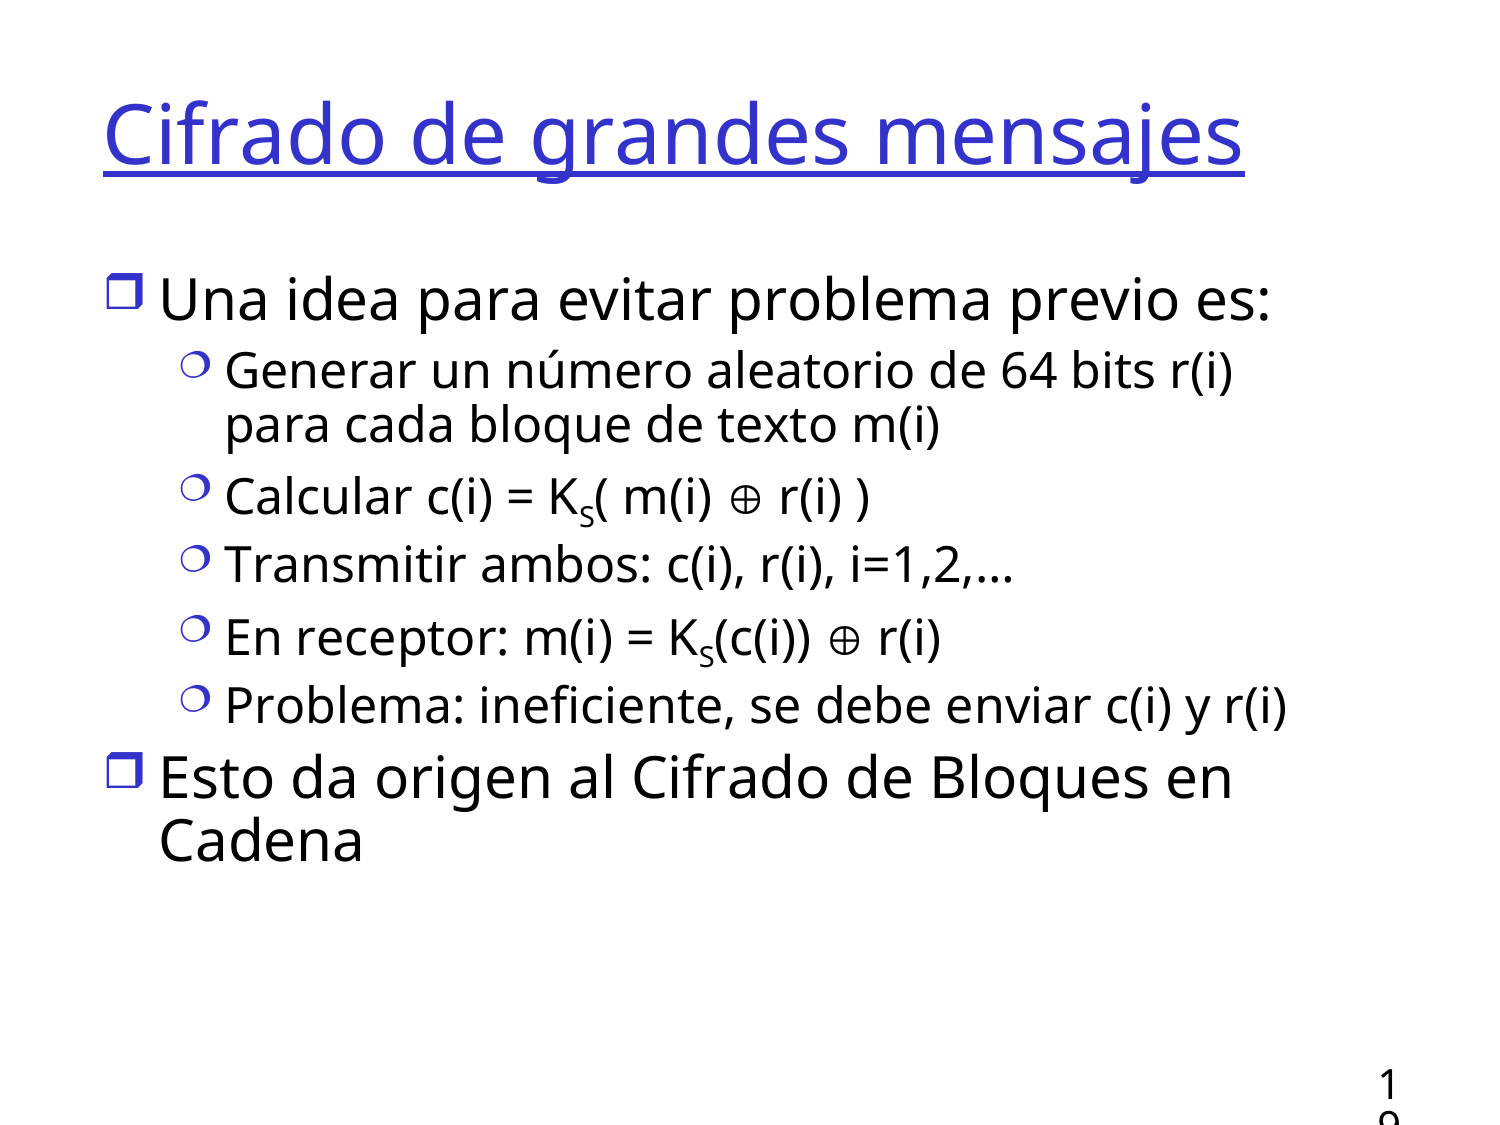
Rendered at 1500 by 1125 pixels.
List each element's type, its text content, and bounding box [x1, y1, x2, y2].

list Una idea para evitar problema previo es: Generar un número aleatorio de 64 bits r(i) para cada bloque de texto m(i) Calcular c(i) = KS( m(i)  r(i) ) Transmitir ambos: c(i), r(i), i=1,2,… En receptor: m(i) = KS(c(i))  r(i) Problema: ineficiente, se debe enviar c(i) y r(i) Esto da origen al Cifrado de Bloques en Cadena [87, 262, 1363, 1026]
title Cifrado de grandes mensajes [87, 37, 1363, 225]
